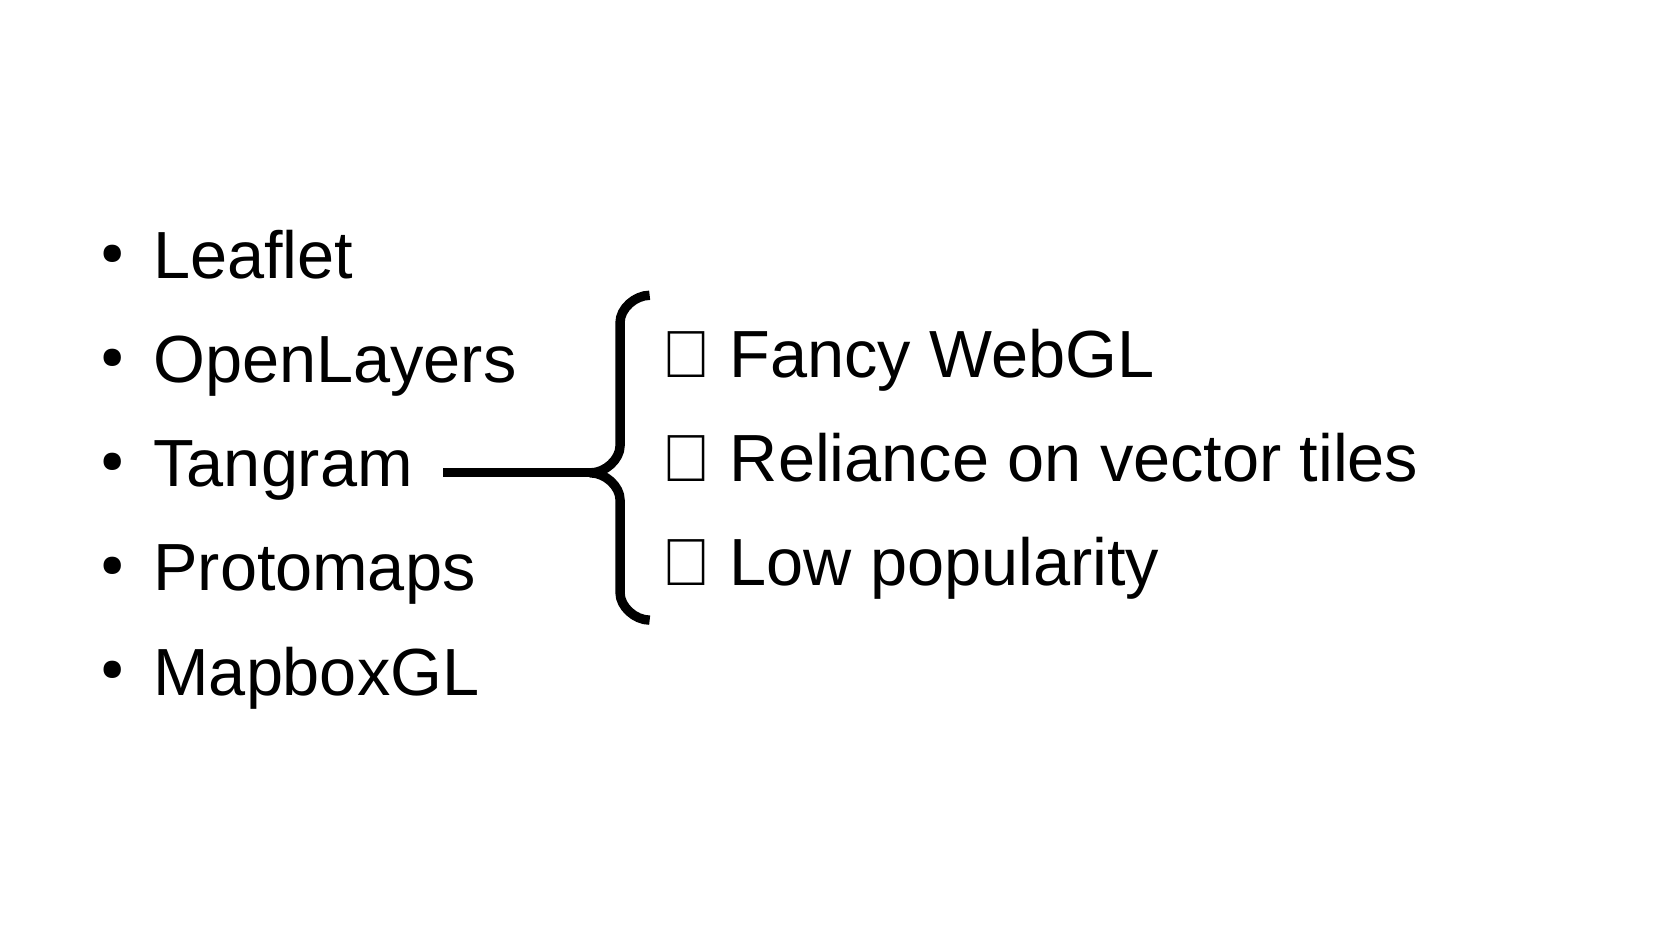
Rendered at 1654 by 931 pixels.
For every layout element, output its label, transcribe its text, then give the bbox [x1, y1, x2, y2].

list Leaflet OpenLayers Tangram Protomaps MapboxGL [82, 217, 809, 758]
list ✅ Fancy WebGL ❌ Reliance on vector tiles ❌ Low popularity [661, 316, 1565, 857]
